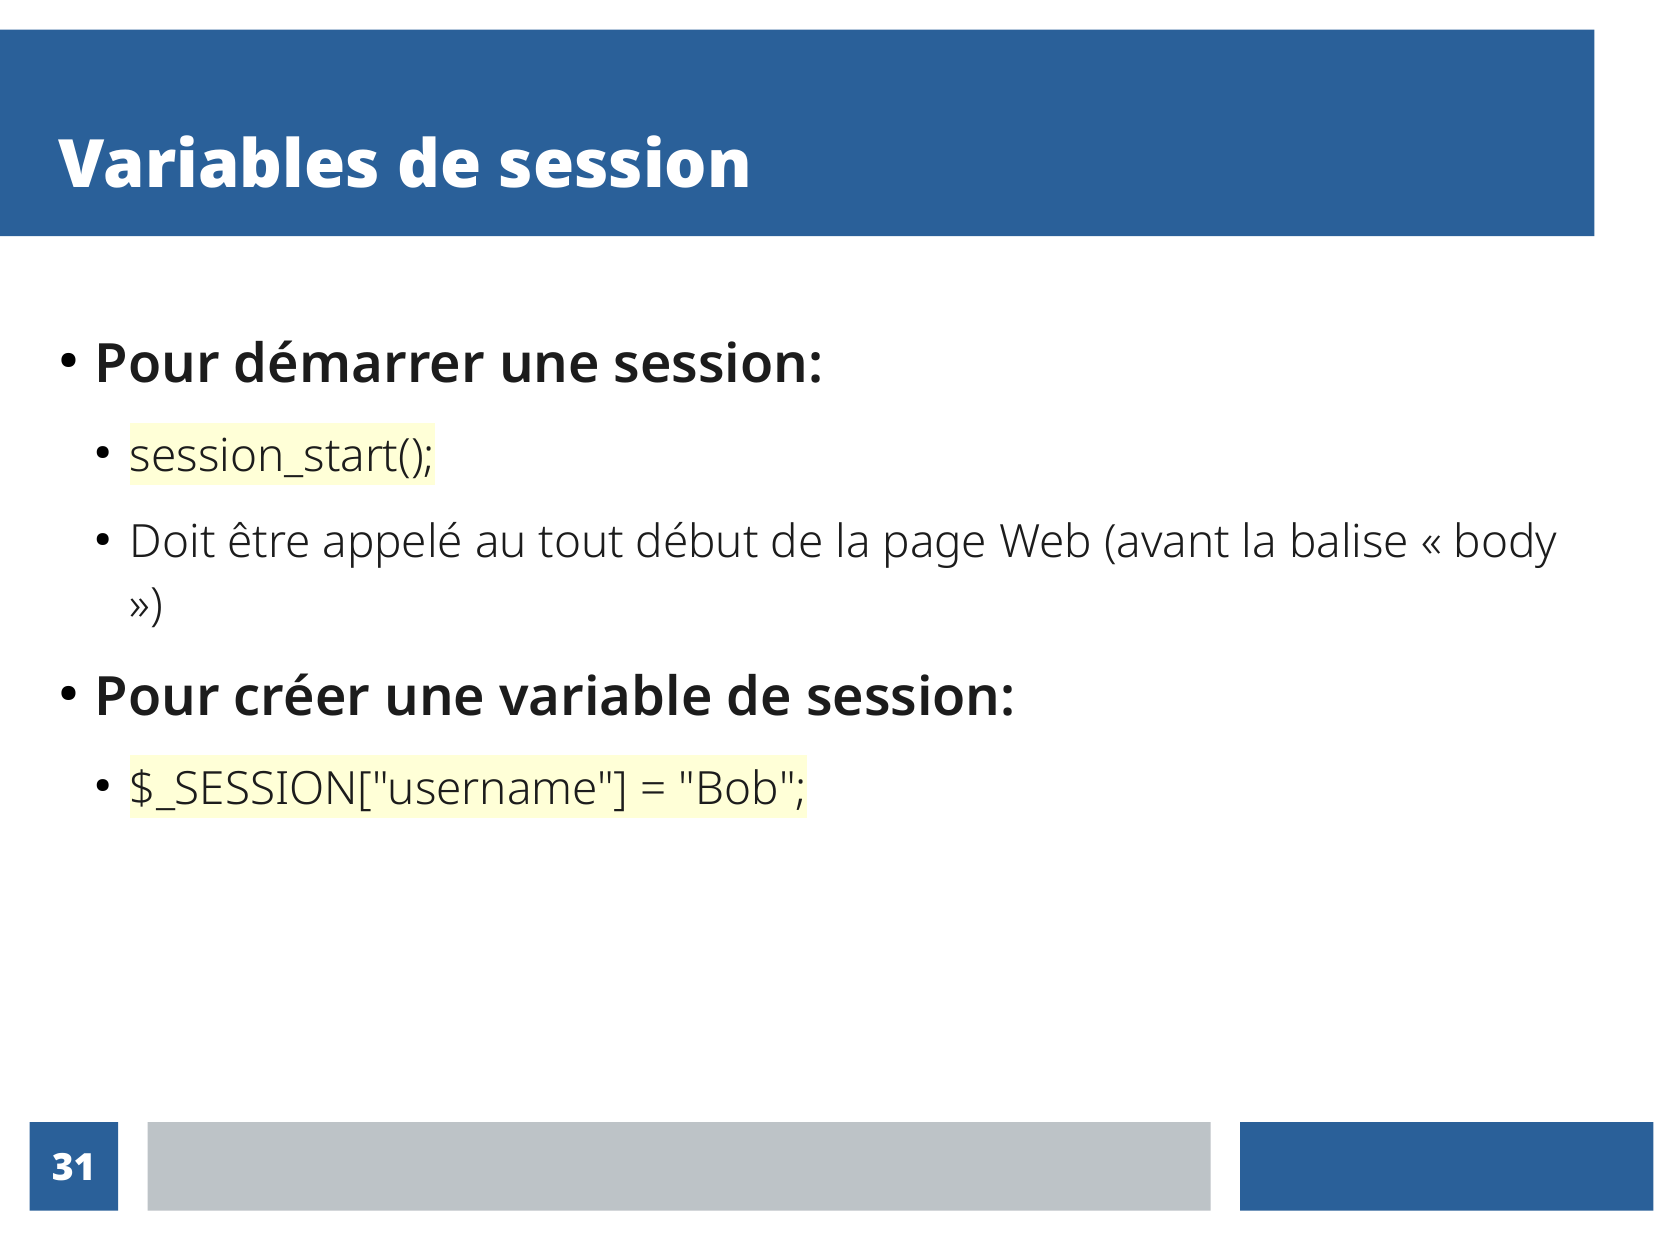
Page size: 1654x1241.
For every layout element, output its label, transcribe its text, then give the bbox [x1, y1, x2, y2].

title Variables de session [59, 59, 1595, 207]
list Pour démarrer une session: session_start(); Doit être appelé au tout début de la page Web (avant la balise « body ») Pour créer une variable de session: $_SESSION["username"] = "Bob"; [59, 324, 1565, 1093]
